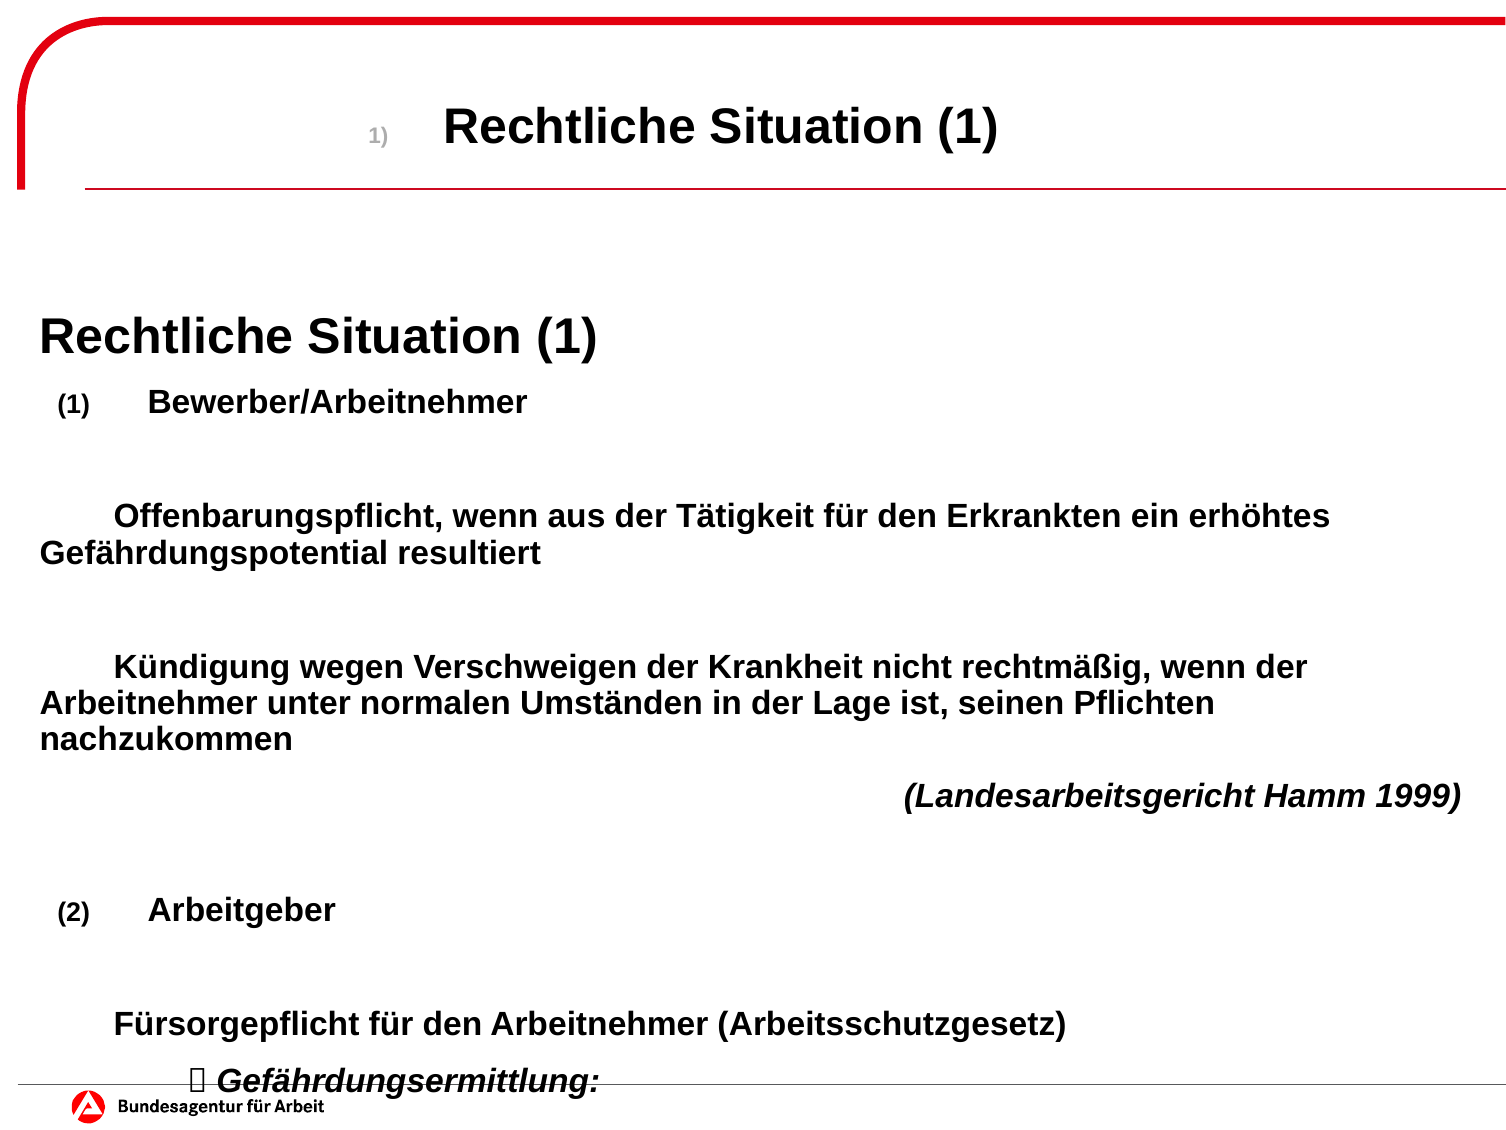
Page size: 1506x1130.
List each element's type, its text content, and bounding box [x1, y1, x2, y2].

list Rechtliche Situation (1) Bewerber/Arbeitnehmer Offenbarungspflicht, wenn aus der Tätigkeit für den Erkrankten ein erhöhtes Gefährdungspotential resultiert Kündigung wegen Verschweigen der Krankheit nicht rechtmäßig, wenn der Arbeitnehmer unter normalen Umständen in der Lage ist, seinen Pflichten nachzukommen (Landesarbeitsgericht Hamm 1999) Arbeitgeber Fürsorgepflicht für den Arbeitnehmer (Arbeitsschutzgesetz)  Gefährdungsermittlung: Besteht bei dieser Ausprägung und Schwere der Epilepsie an diesem speziellen Arbeitsplatz ein vertretbares Risiko? [24, 302, 1477, 1080]
title Rechtliche Situation (1) [313, 93, 1055, 154]
